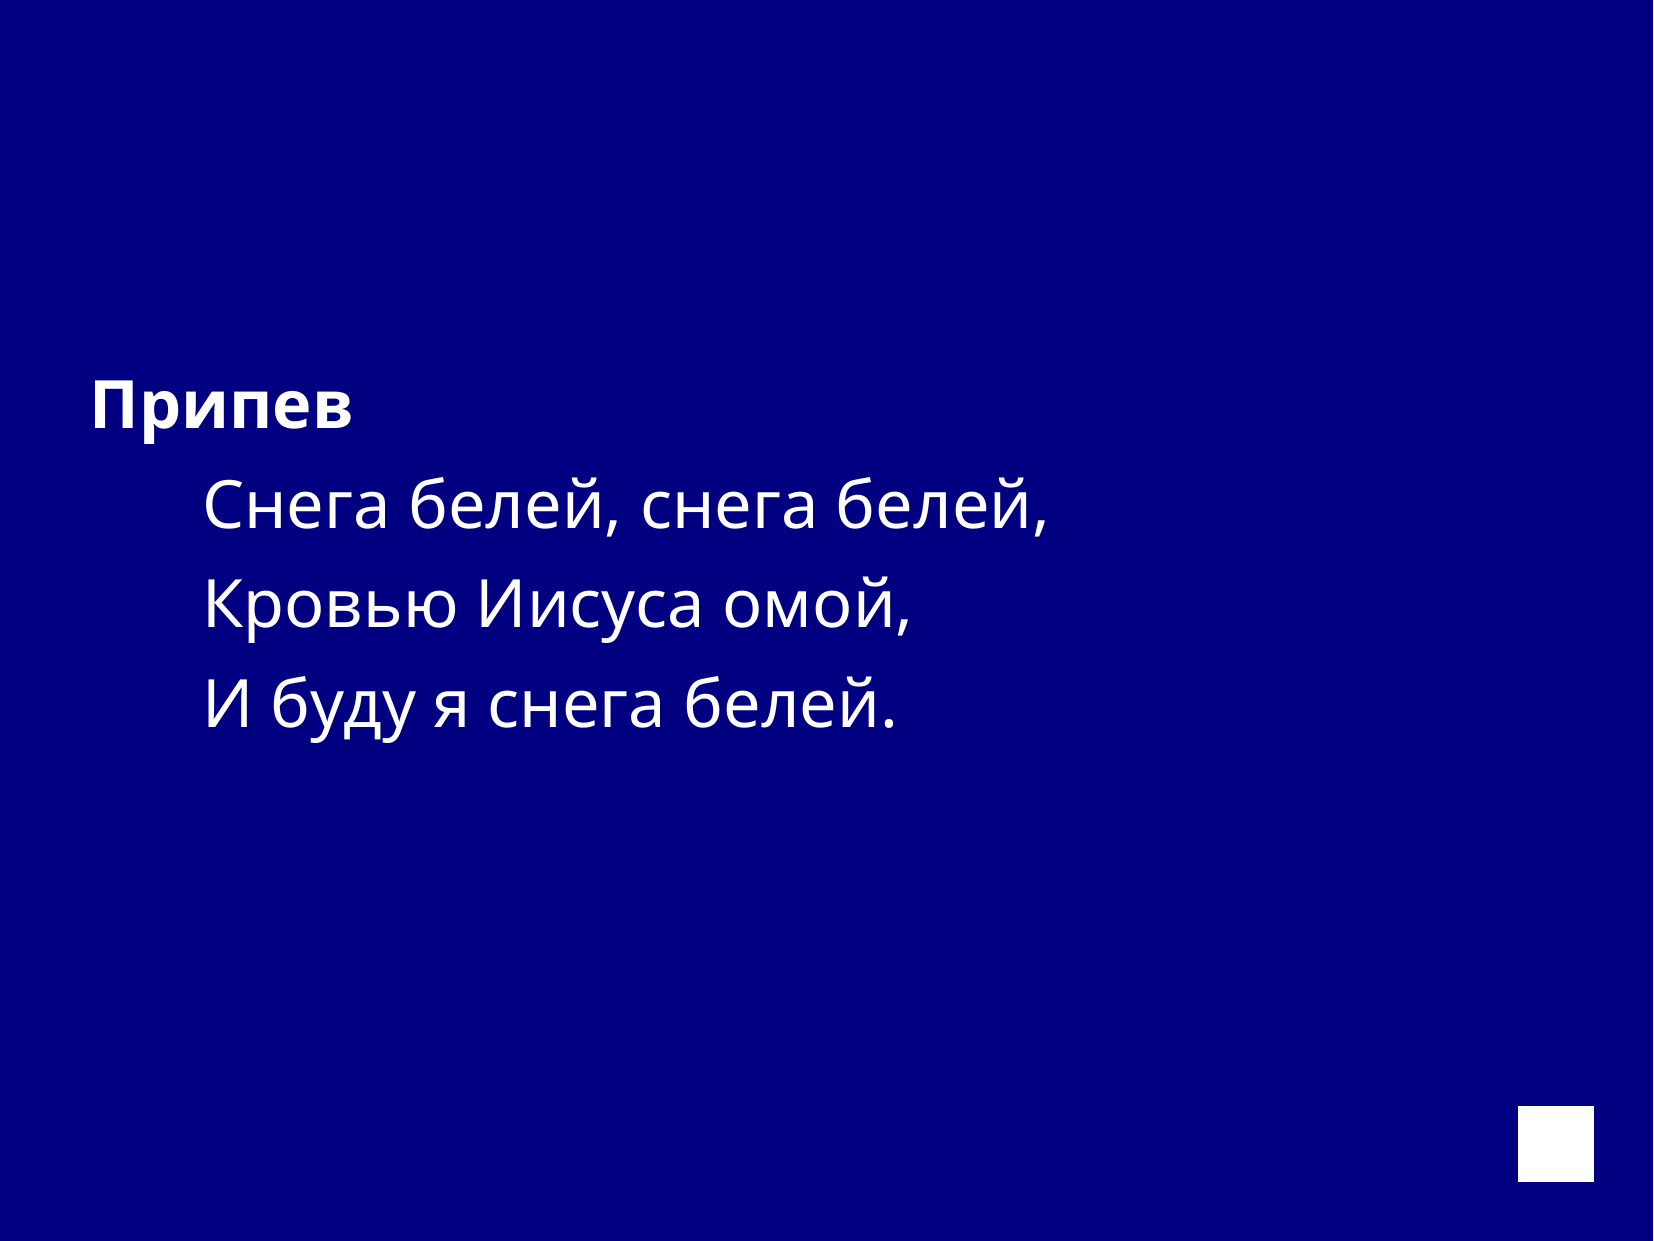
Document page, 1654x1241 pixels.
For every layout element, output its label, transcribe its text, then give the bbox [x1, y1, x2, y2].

text_box [1518, 1106, 1594, 1182]
text_box Припев Снега белей, снега белей, Кровью Иисуса омой, И буду я снега белей. [75, 150, 1576, 1163]
